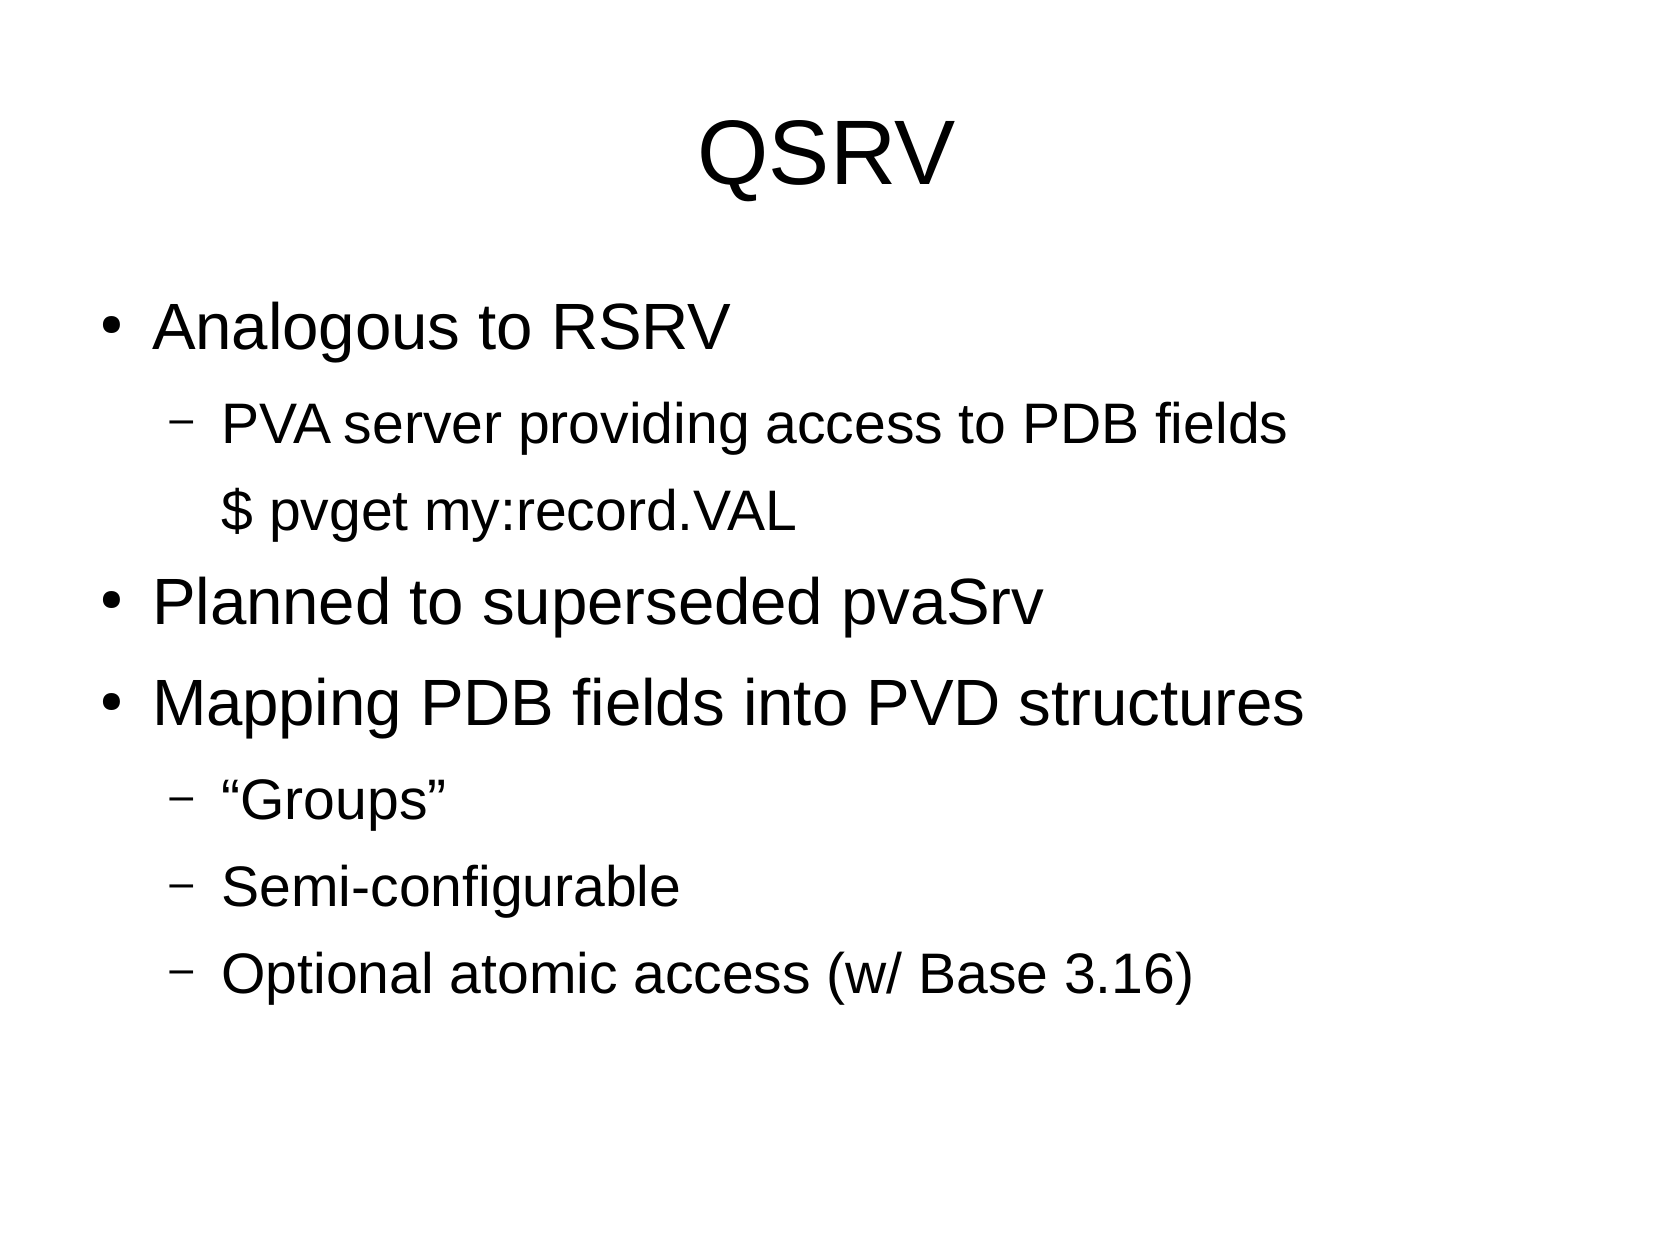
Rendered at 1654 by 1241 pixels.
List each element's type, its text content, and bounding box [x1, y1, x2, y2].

title QSRV [82, 49, 1571, 257]
list Analogous to RSRV PVA server providing access to PDB fields $ pvget my:record.VAL Planned to superseded pvaSrv Mapping PDB fields into PVD structures “Groups” Semi-configurable Optional atomic access (w/ Base 3.16) [82, 290, 1571, 1010]
